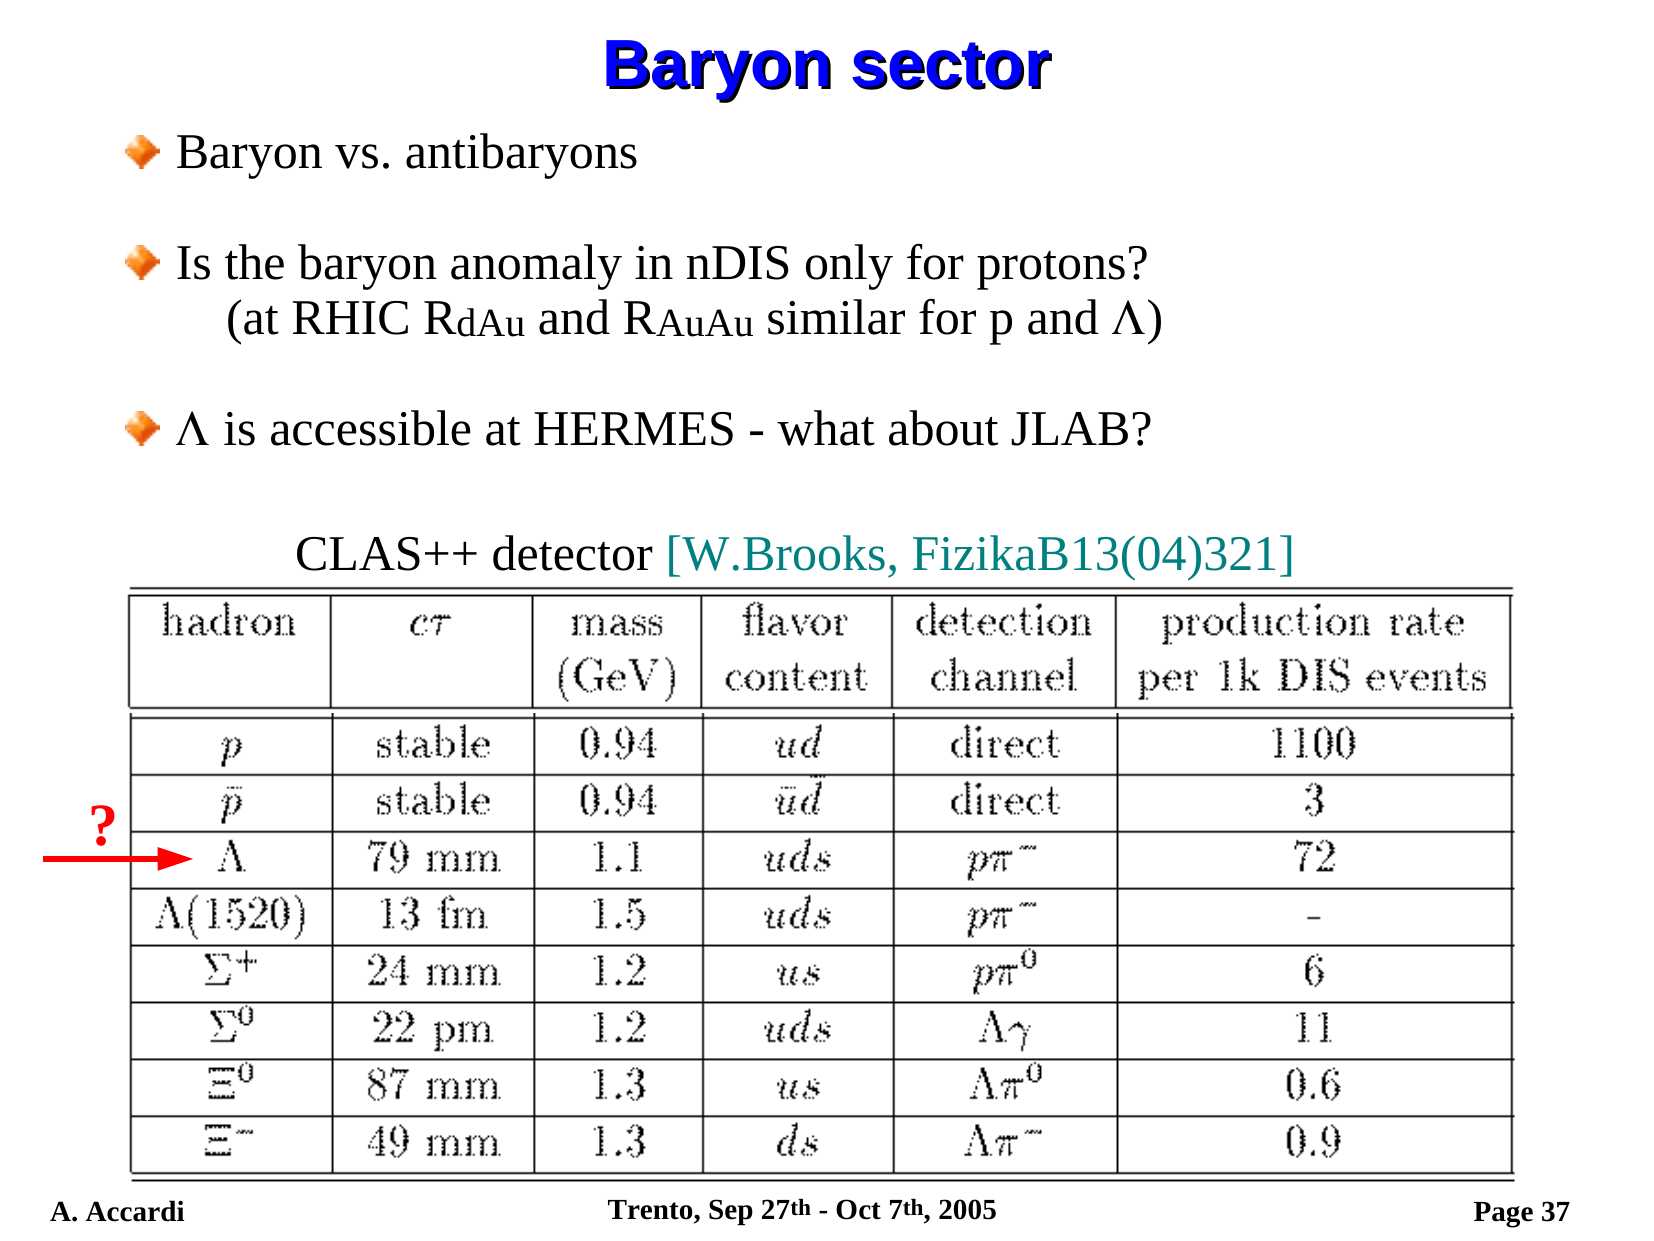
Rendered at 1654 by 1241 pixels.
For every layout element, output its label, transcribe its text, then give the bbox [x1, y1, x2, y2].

text_box Baryon vs. antibaryons Is the baryon anomaly in nDIS only for protons? (at RHIC RdAu and RAuAu similar for p and L) L is accessible at HERMES - what about JLAB? [125, 124, 1341, 504]
picture [123, 584, 1526, 1191]
text_box A. Accardi [32, 1187, 203, 1241]
text_box Page 33 [1525, 1195, 1623, 1234]
text_box CLAS++ detector [W.Brooks, FizikaB13(04)321] [295, 525, 1296, 587]
text_box Baryon sector [29, 23, 1625, 110]
text_box Trento, Sep 27th - Oct 7th, 2005 [602, 1193, 1003, 1233]
